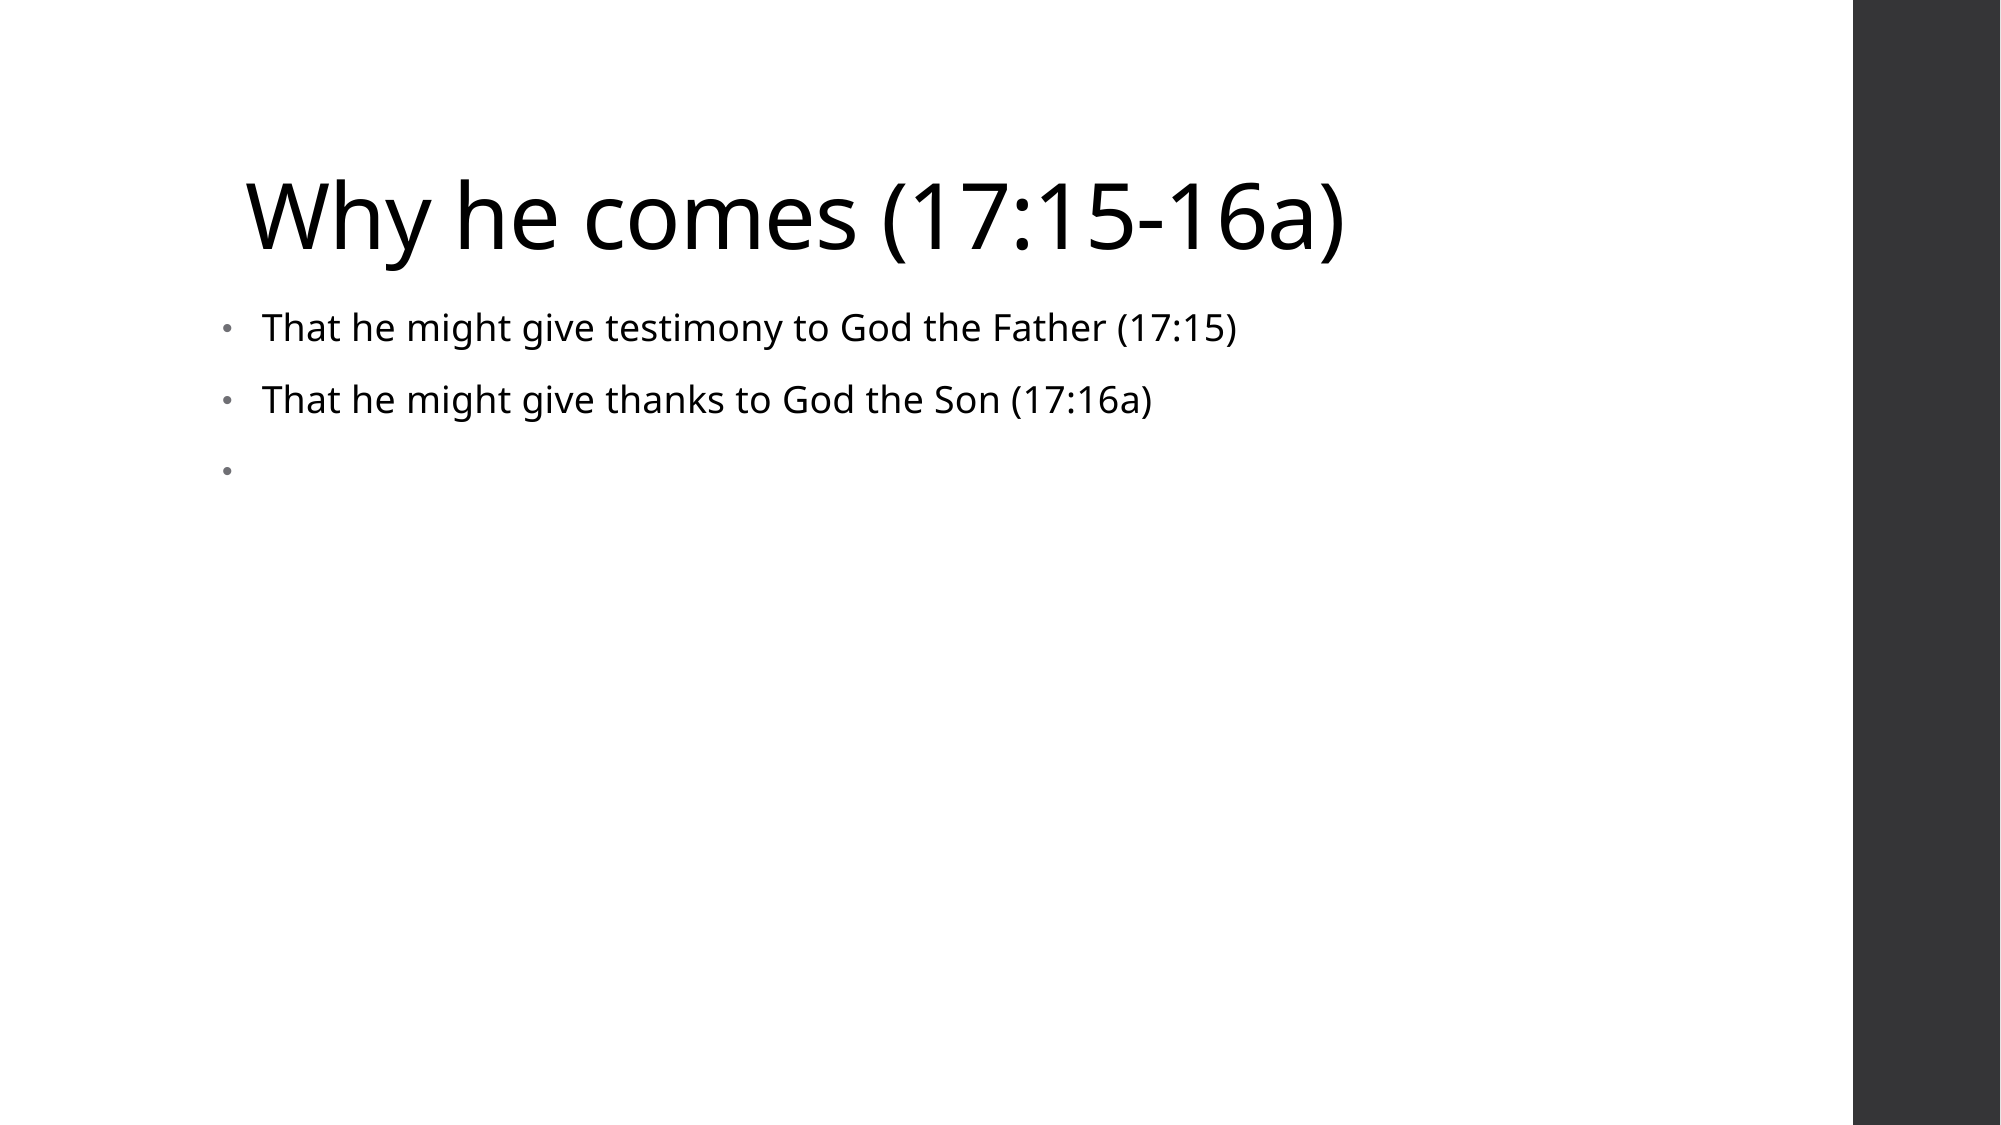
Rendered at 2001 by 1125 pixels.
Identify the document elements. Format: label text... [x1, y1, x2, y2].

list That he might give testimony to God the Father (17:15) That he might give thanks to God the Son (17:16a) [206, 299, 1617, 1014]
title Why he comes (17:15-16a) [206, 60, 1797, 278]
